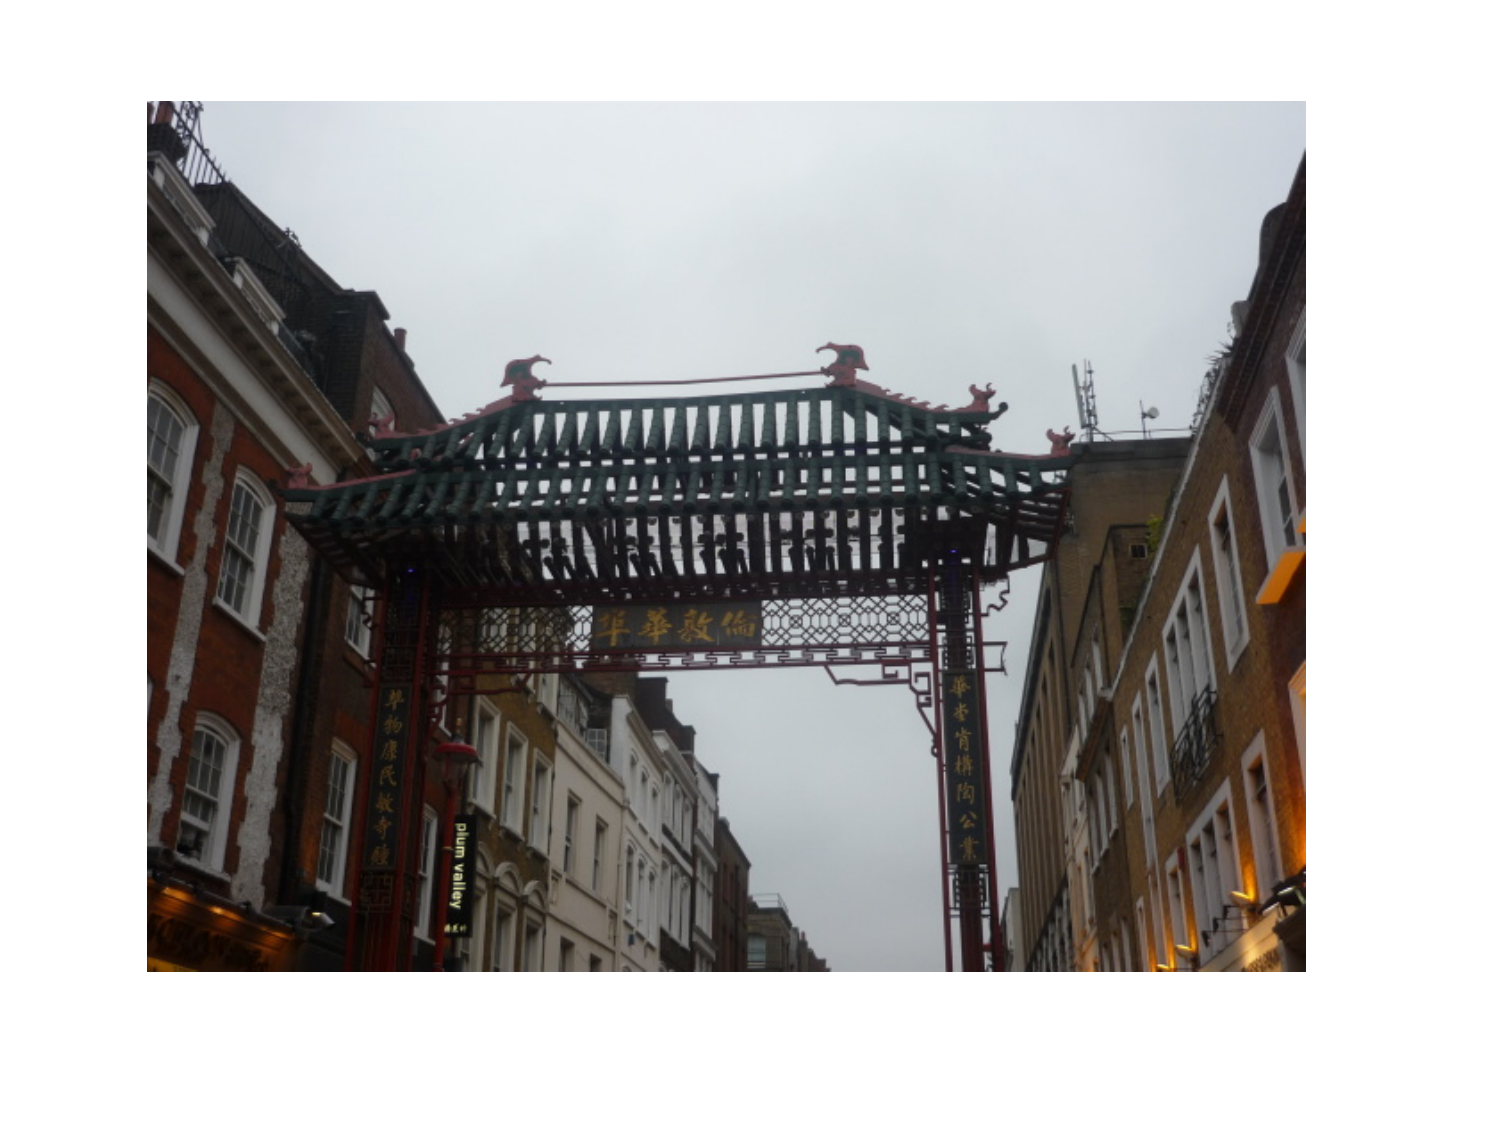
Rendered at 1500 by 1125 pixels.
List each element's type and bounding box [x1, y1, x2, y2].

picture [147, 101, 1306, 972]
